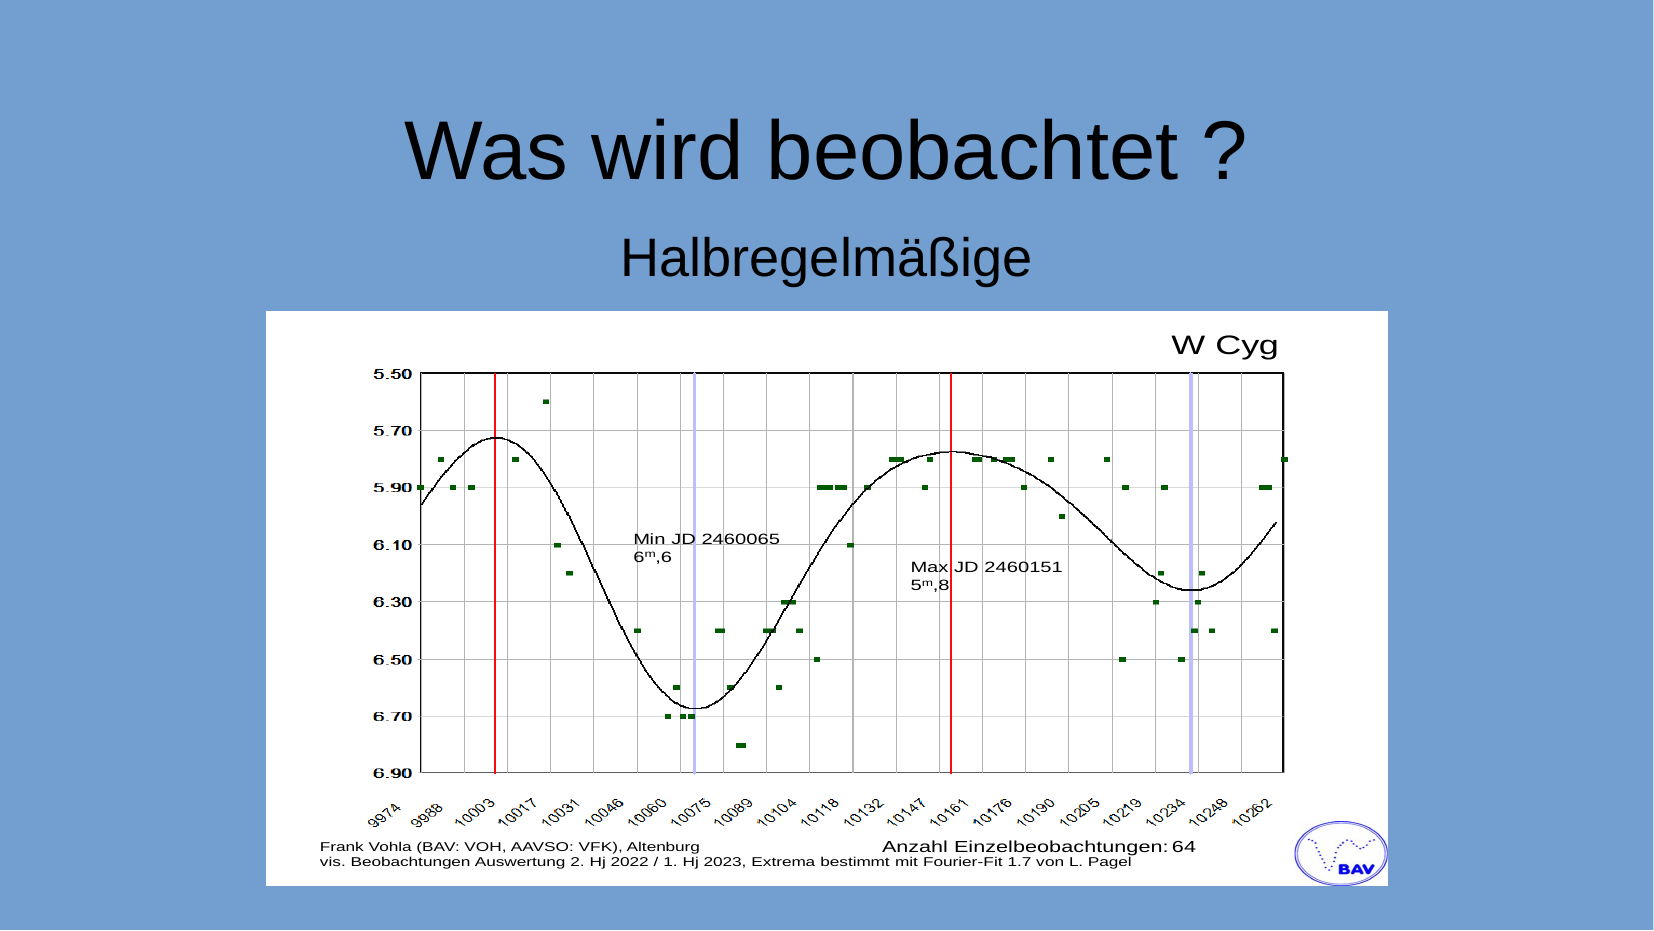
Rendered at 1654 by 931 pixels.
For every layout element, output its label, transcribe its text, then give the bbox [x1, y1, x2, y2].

picture [265, 310, 1388, 886]
text_box Was wird beobachtet ? Halbregelmäßige [29, 29, 1625, 931]
